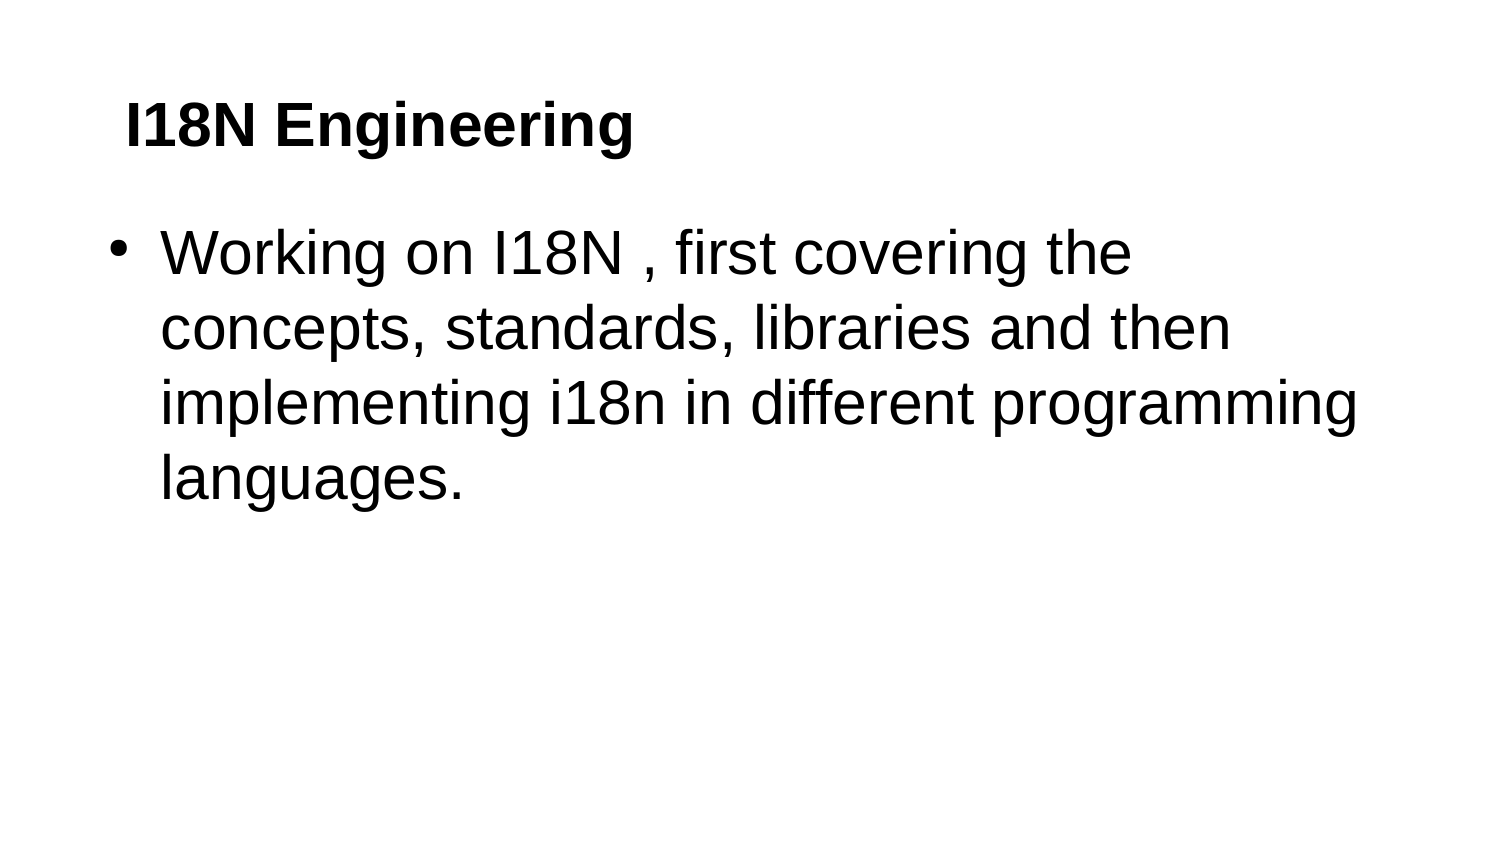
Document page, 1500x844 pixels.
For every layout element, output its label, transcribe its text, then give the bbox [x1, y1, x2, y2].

list Working on I18N , first covering the concepts, standards, libraries and then implementing i18n in different programming languages. [75, 196, 1425, 808]
title I18N Engineering [75, 33, 1425, 175]
